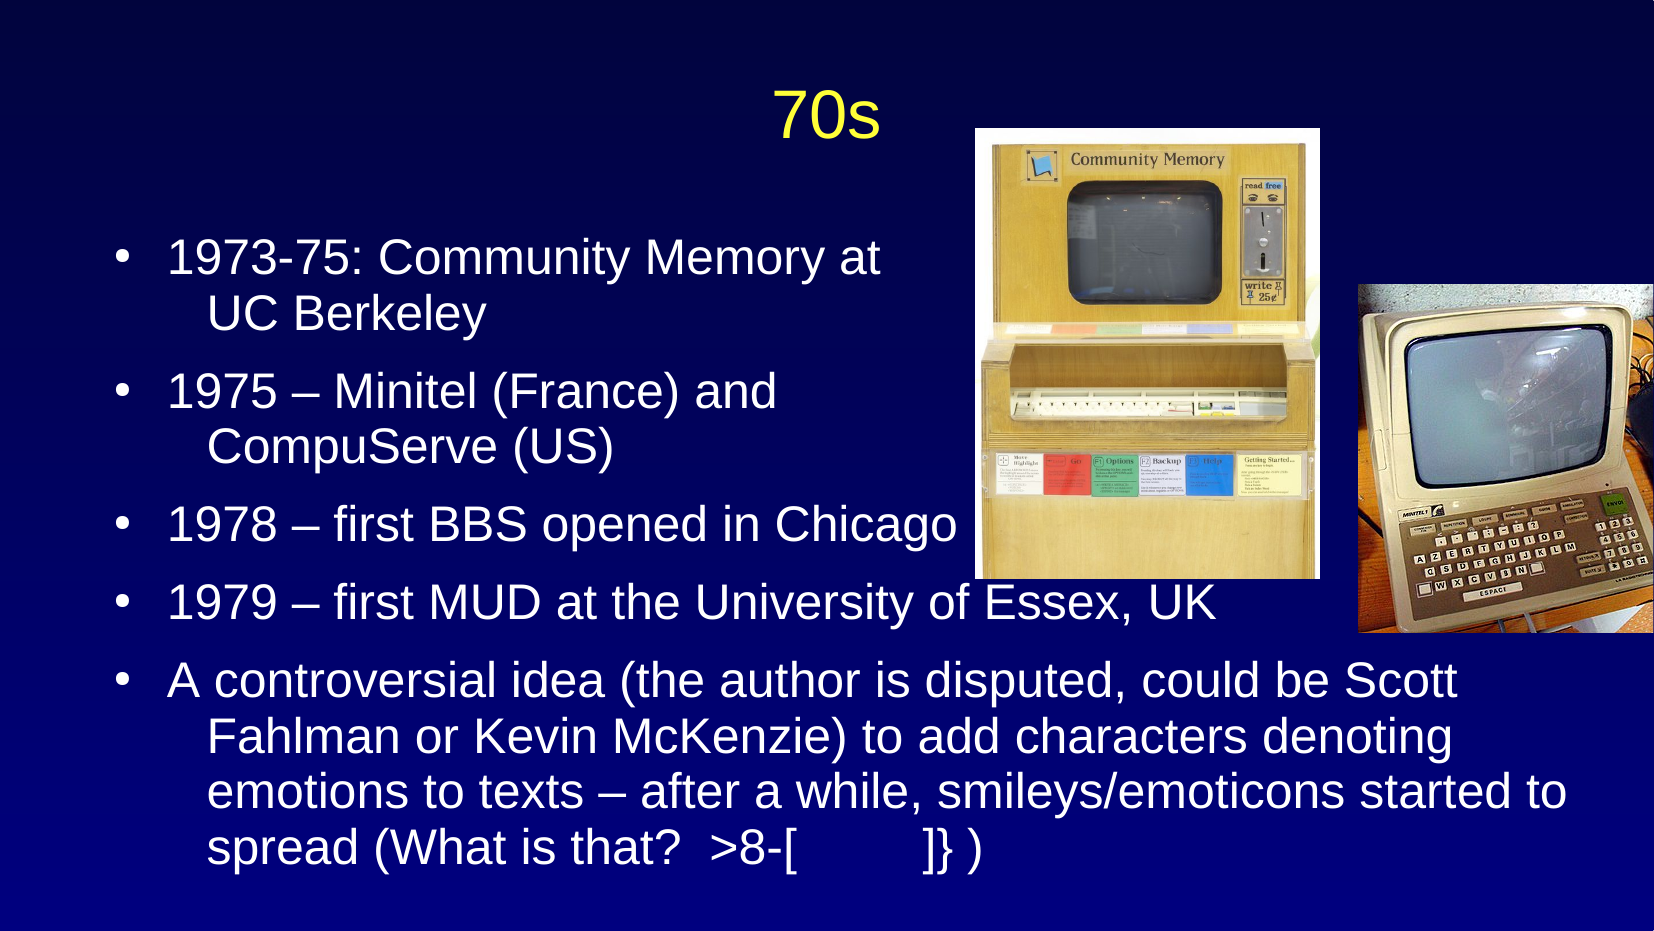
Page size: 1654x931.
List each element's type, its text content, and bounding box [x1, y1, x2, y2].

picture [975, 128, 1320, 579]
picture [1358, 284, 1654, 633]
title 70s [82, 37, 1571, 193]
list 1973-75: Community Memory at UC Berkeley 1975 – Minitel (France) and CompuServe (US) 1978 – first BBS opened in Chicago 1979 – first MUD at the University of Essex, UK A controversial idea (the author is disputed, could be Scott Fahlman or Kevin McKenzie) to add characters denoting emotions to texts – after a while, smileys/emoticons started to spread (What is that? >8-[ ]} ) [82, 229, 1571, 898]
